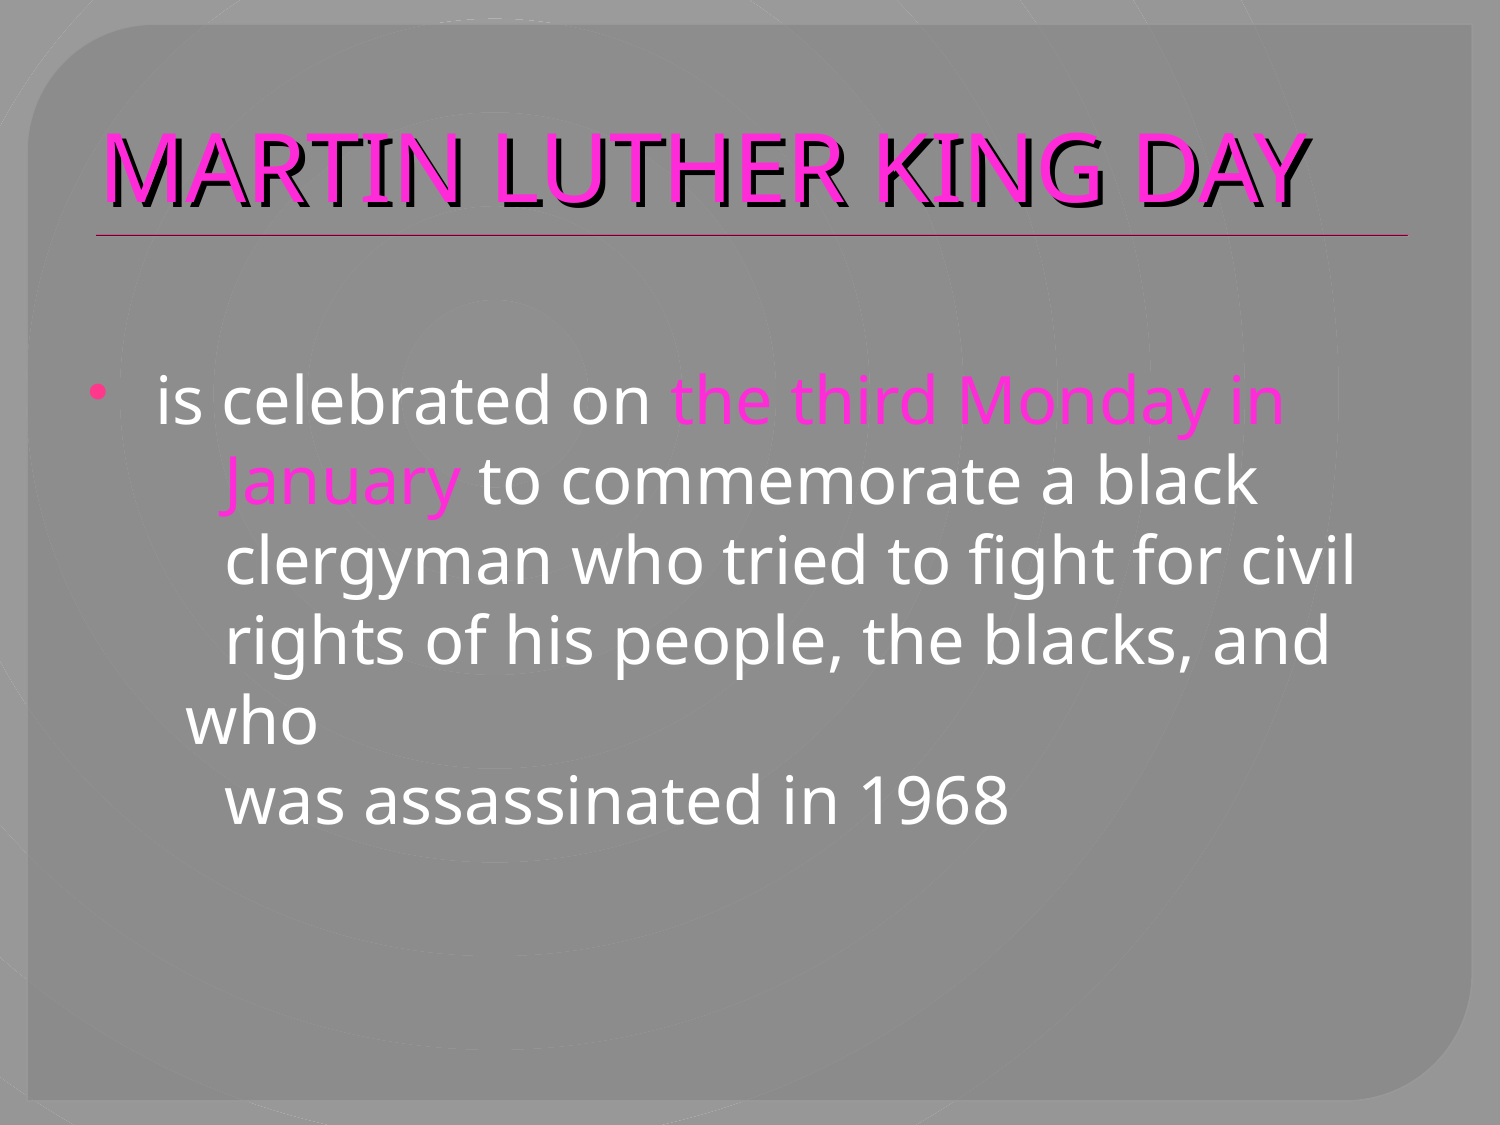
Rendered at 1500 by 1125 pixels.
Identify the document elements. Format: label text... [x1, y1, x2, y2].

title MARTIN LUTHER KING DAY [75, 41, 1426, 230]
list is celebrated on the third Monday in January to commemorate a black clergyman who tried to fight for civil rights of his people, the blacks, and who was assassinated in 1968 [75, 270, 1500, 1013]
